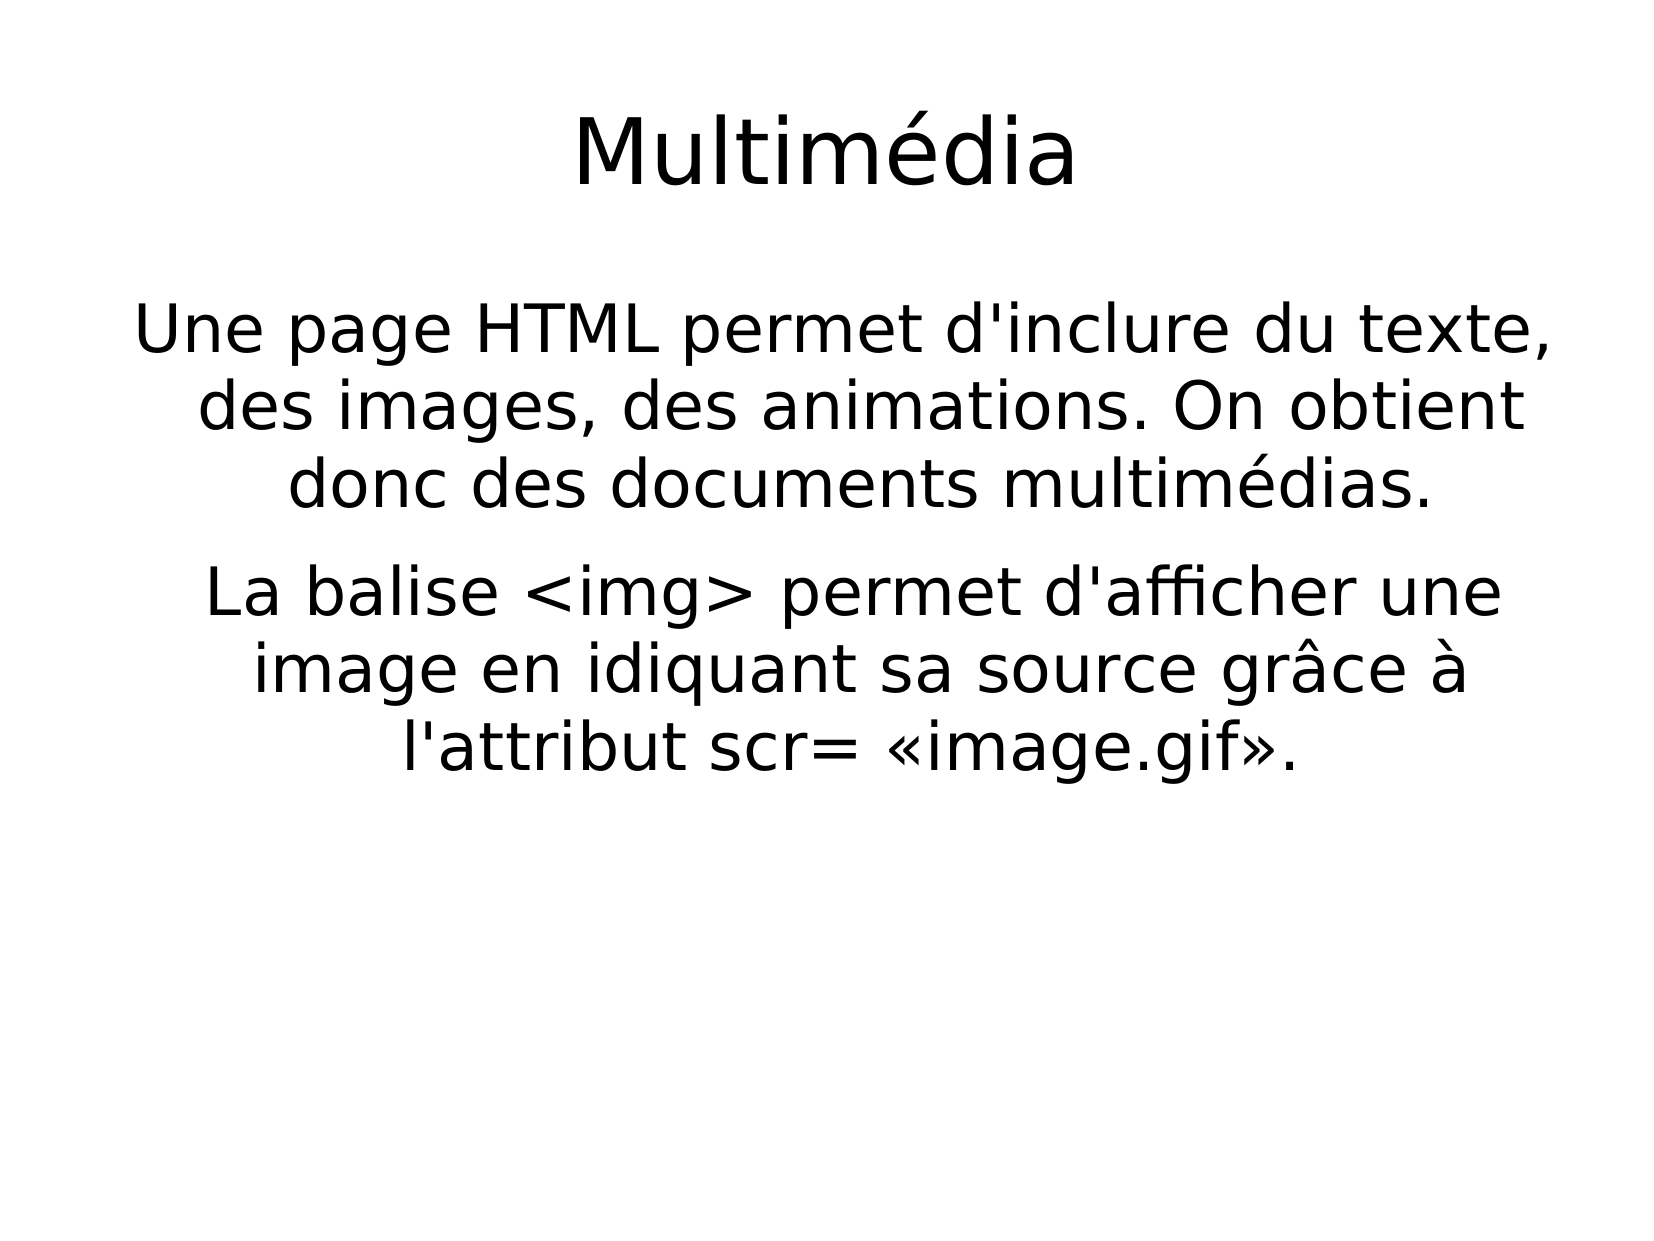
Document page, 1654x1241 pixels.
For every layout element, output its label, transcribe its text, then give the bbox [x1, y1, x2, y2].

title Multimédia [82, 49, 1571, 257]
list Une page HTML permet d'inclure du texte, des images, des animations. On obtient donc des documents multimédias. La balise <img> permet d'afficher une image en idiquant sa source grâce à l'attribut scr= «image.gif». [82, 290, 1571, 1094]
